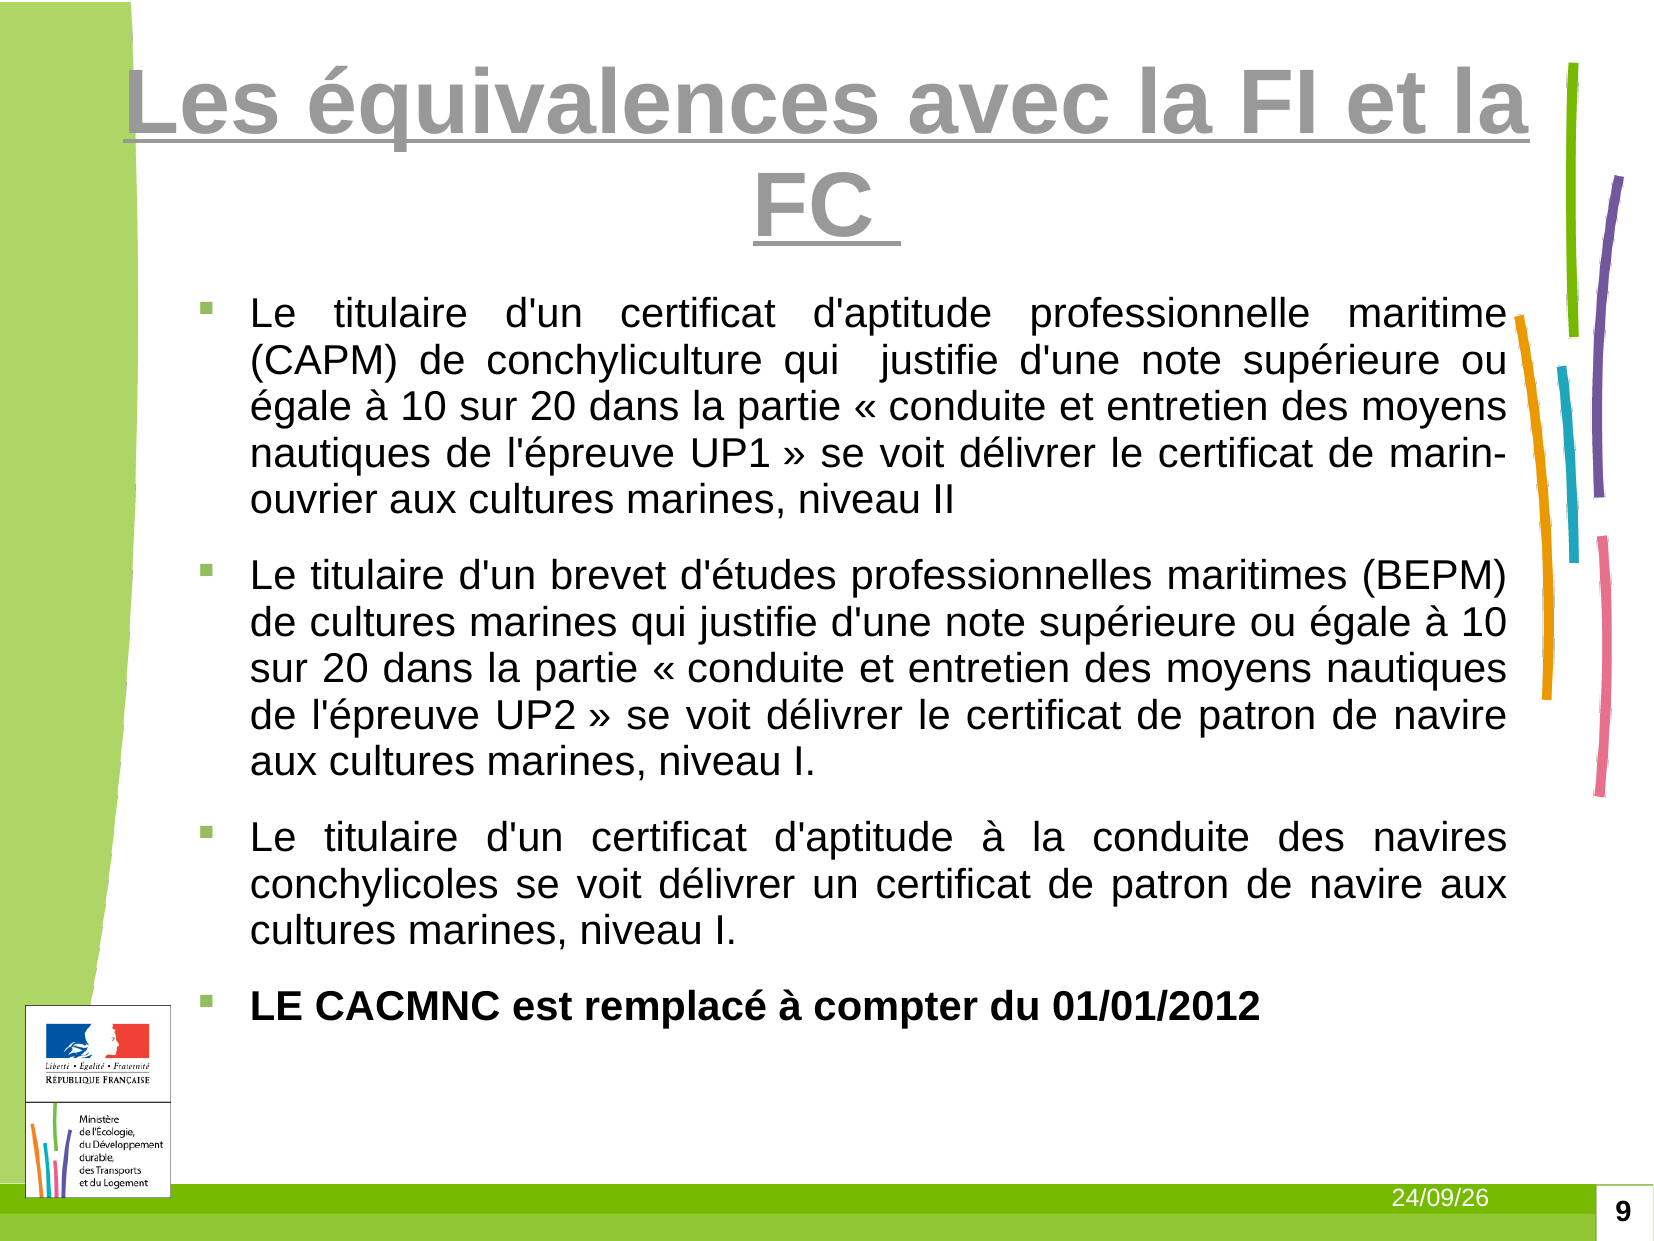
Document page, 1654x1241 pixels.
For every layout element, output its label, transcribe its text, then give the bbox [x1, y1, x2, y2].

picture [0, 2, 1654, 1241]
list Le titulaire d'un certificat d'aptitude professionnelle maritime (CAPM) de conchyliculture qui justifie d'une note supérieure ou égale à 10 sur 20 dans la partie « conduite et entretien des moyens nautiques de l'épreuve UP1 » se voit délivrer le certificat de marin-ouvrier aux cultures marines, niveau II Le titulaire d'un brevet d'études professionnelles maritimes (BEPM) de cultures marines qui justifie d'une note supérieure ou égale à 10 sur 20 dans la partie « conduite et entretien des moyens nautiques de l'épreuve UP2 » se voit délivrer le certificat de patron de navire aux cultures marines, niveau I. Le titulaire d'un certificat d'aptitude à la conduite des navires conchylicoles se voit délivrer un certificat de patron de navire aux cultures marines, niveau I. LE CACMNC est remplacé à compter du 01/01/2012 [179, 290, 1509, 1094]
title Les équivalences avec la FI et la FC [82, 50, 1571, 256]
